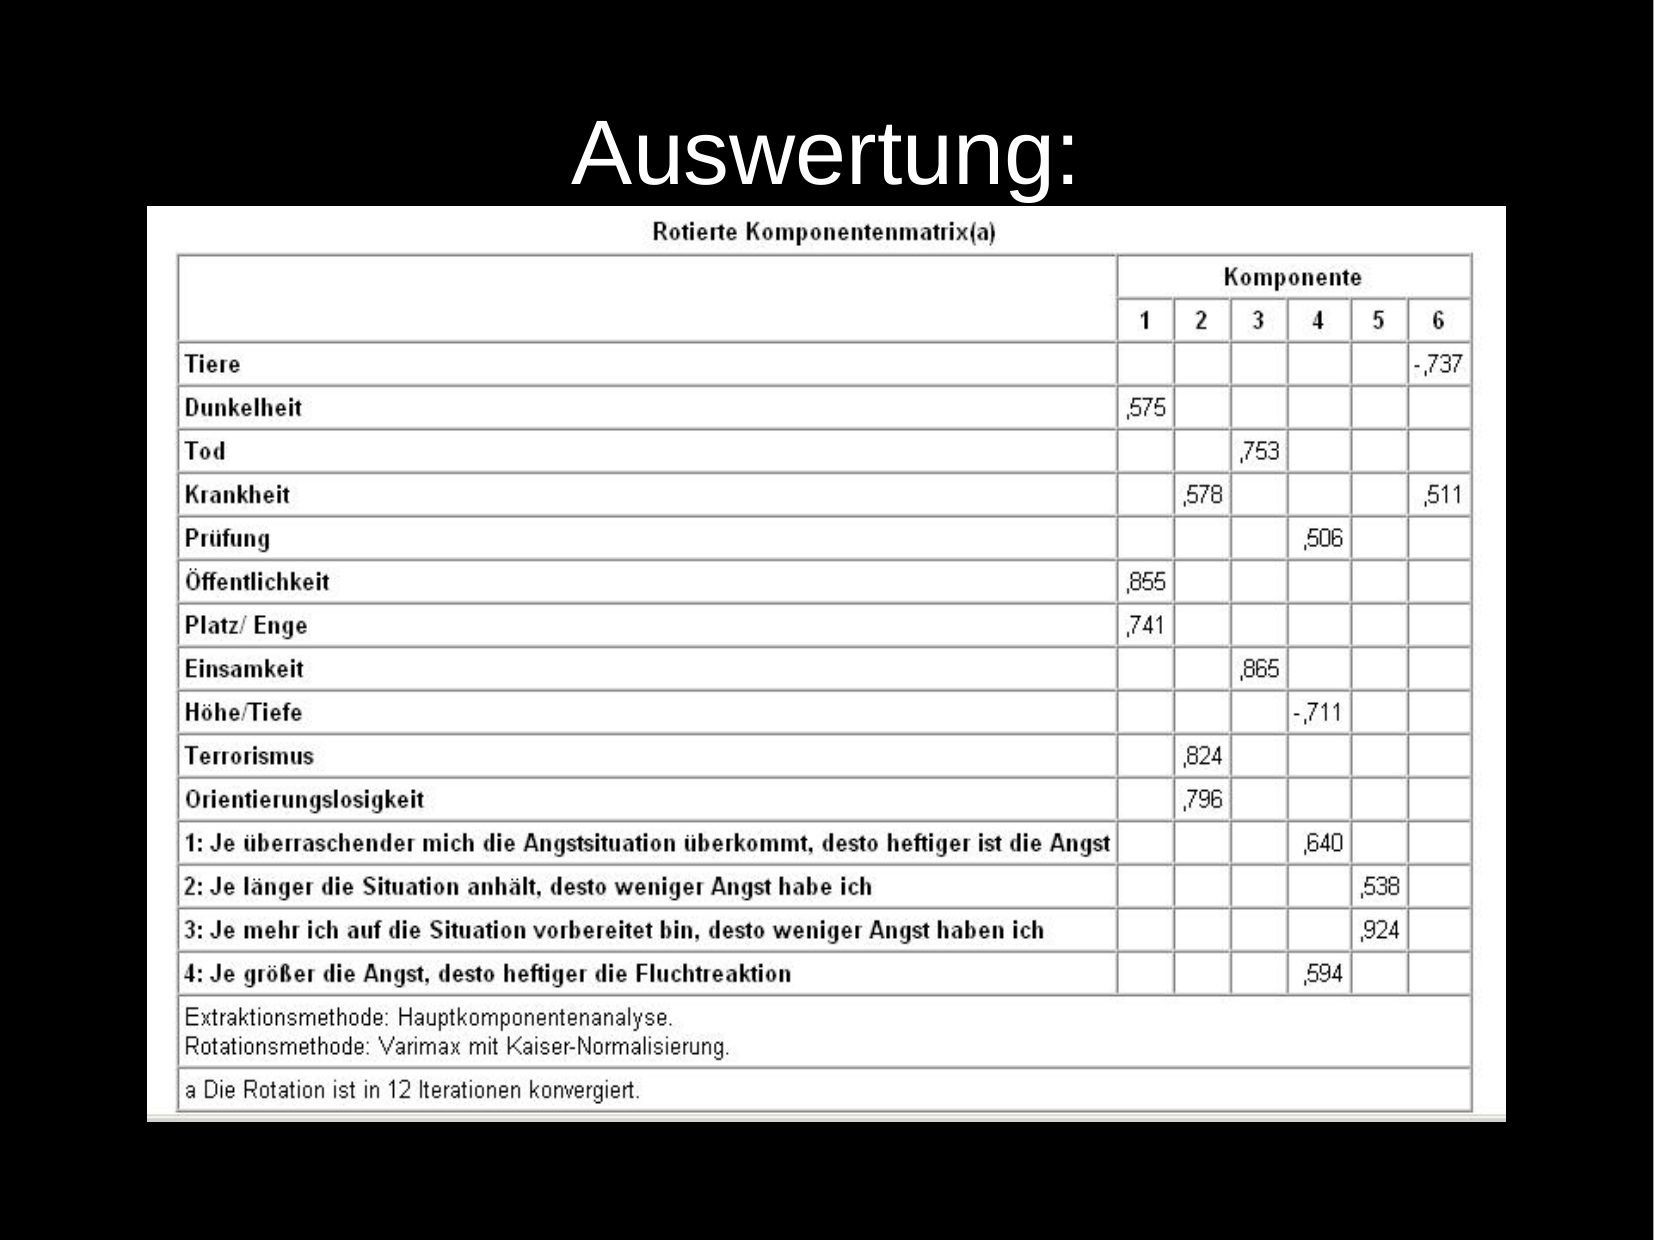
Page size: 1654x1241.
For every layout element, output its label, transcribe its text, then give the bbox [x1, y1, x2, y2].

picture [147, 206, 1506, 1123]
title Auswertung: [82, 49, 1571, 257]
